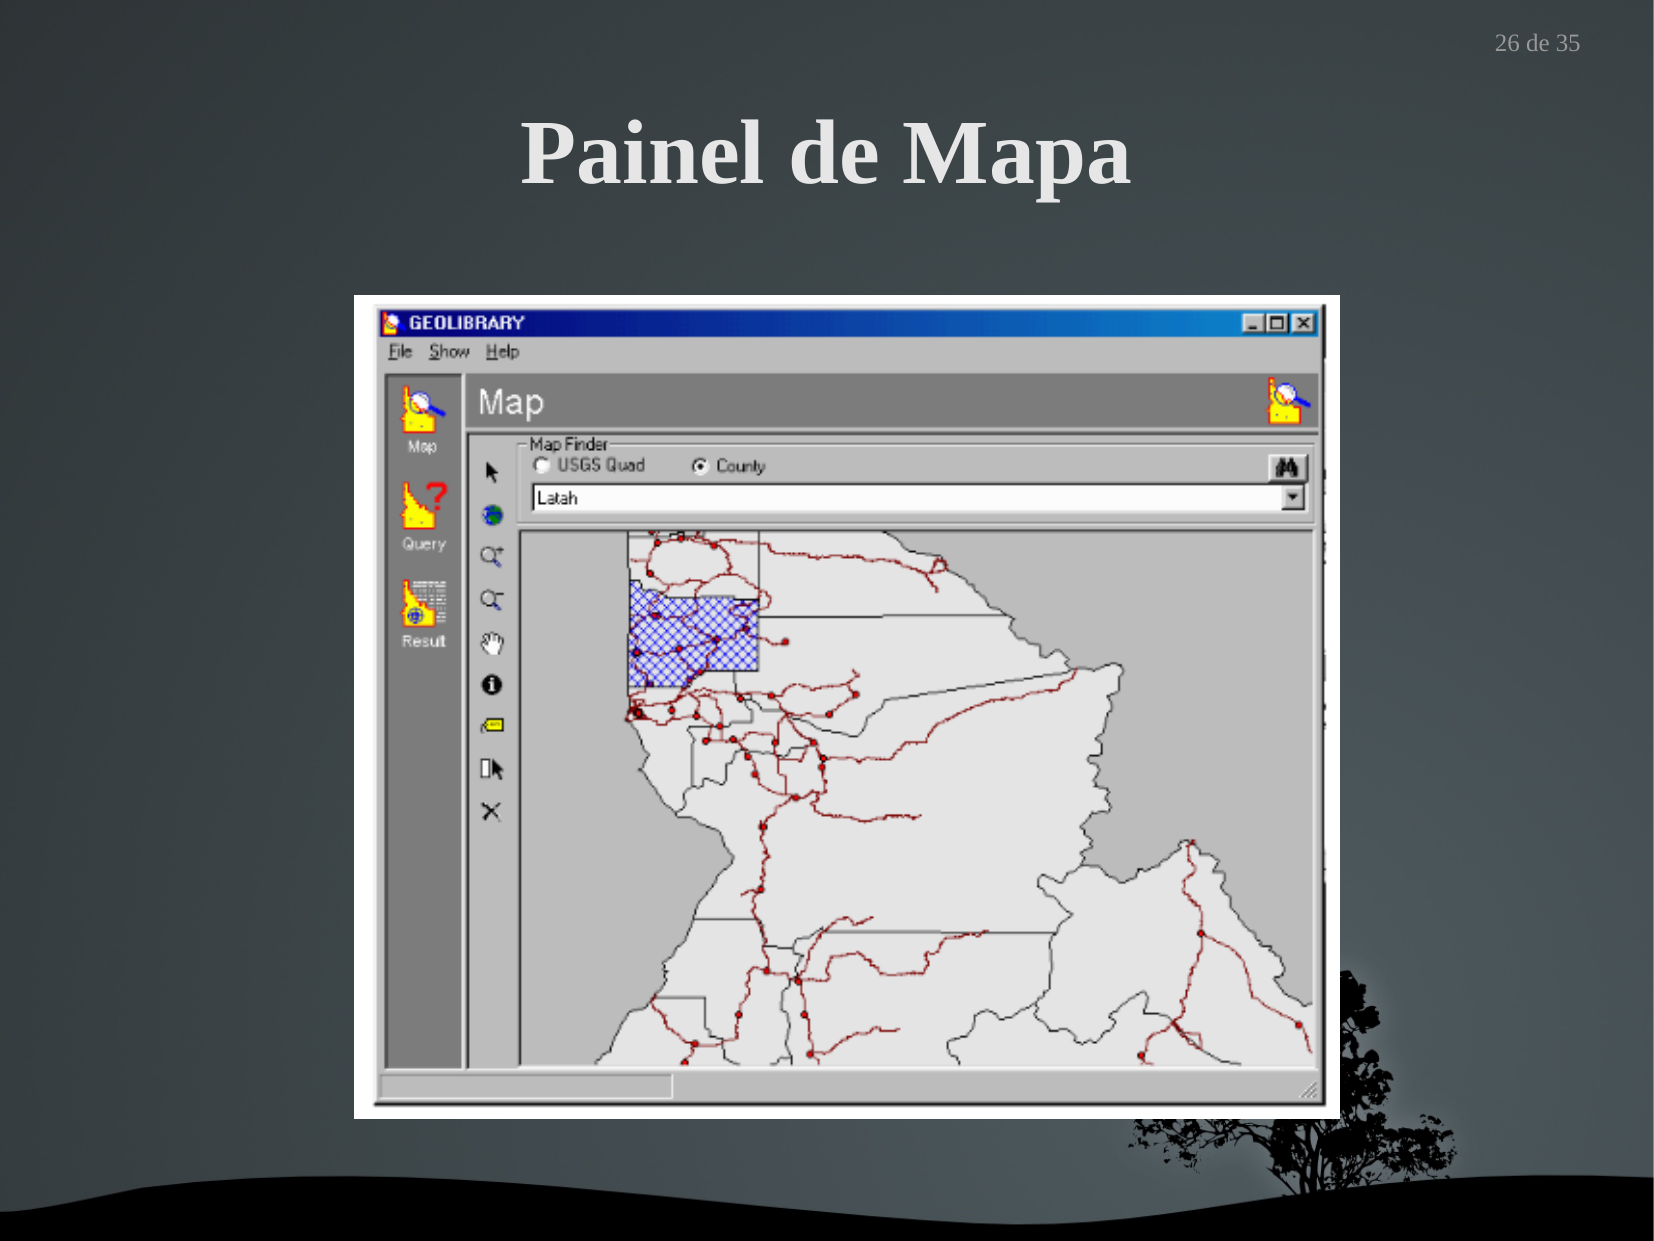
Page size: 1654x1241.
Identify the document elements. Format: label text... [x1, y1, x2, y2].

picture [0, 0, 1654, 1241]
title Painel de Mapa [82, 49, 1571, 257]
